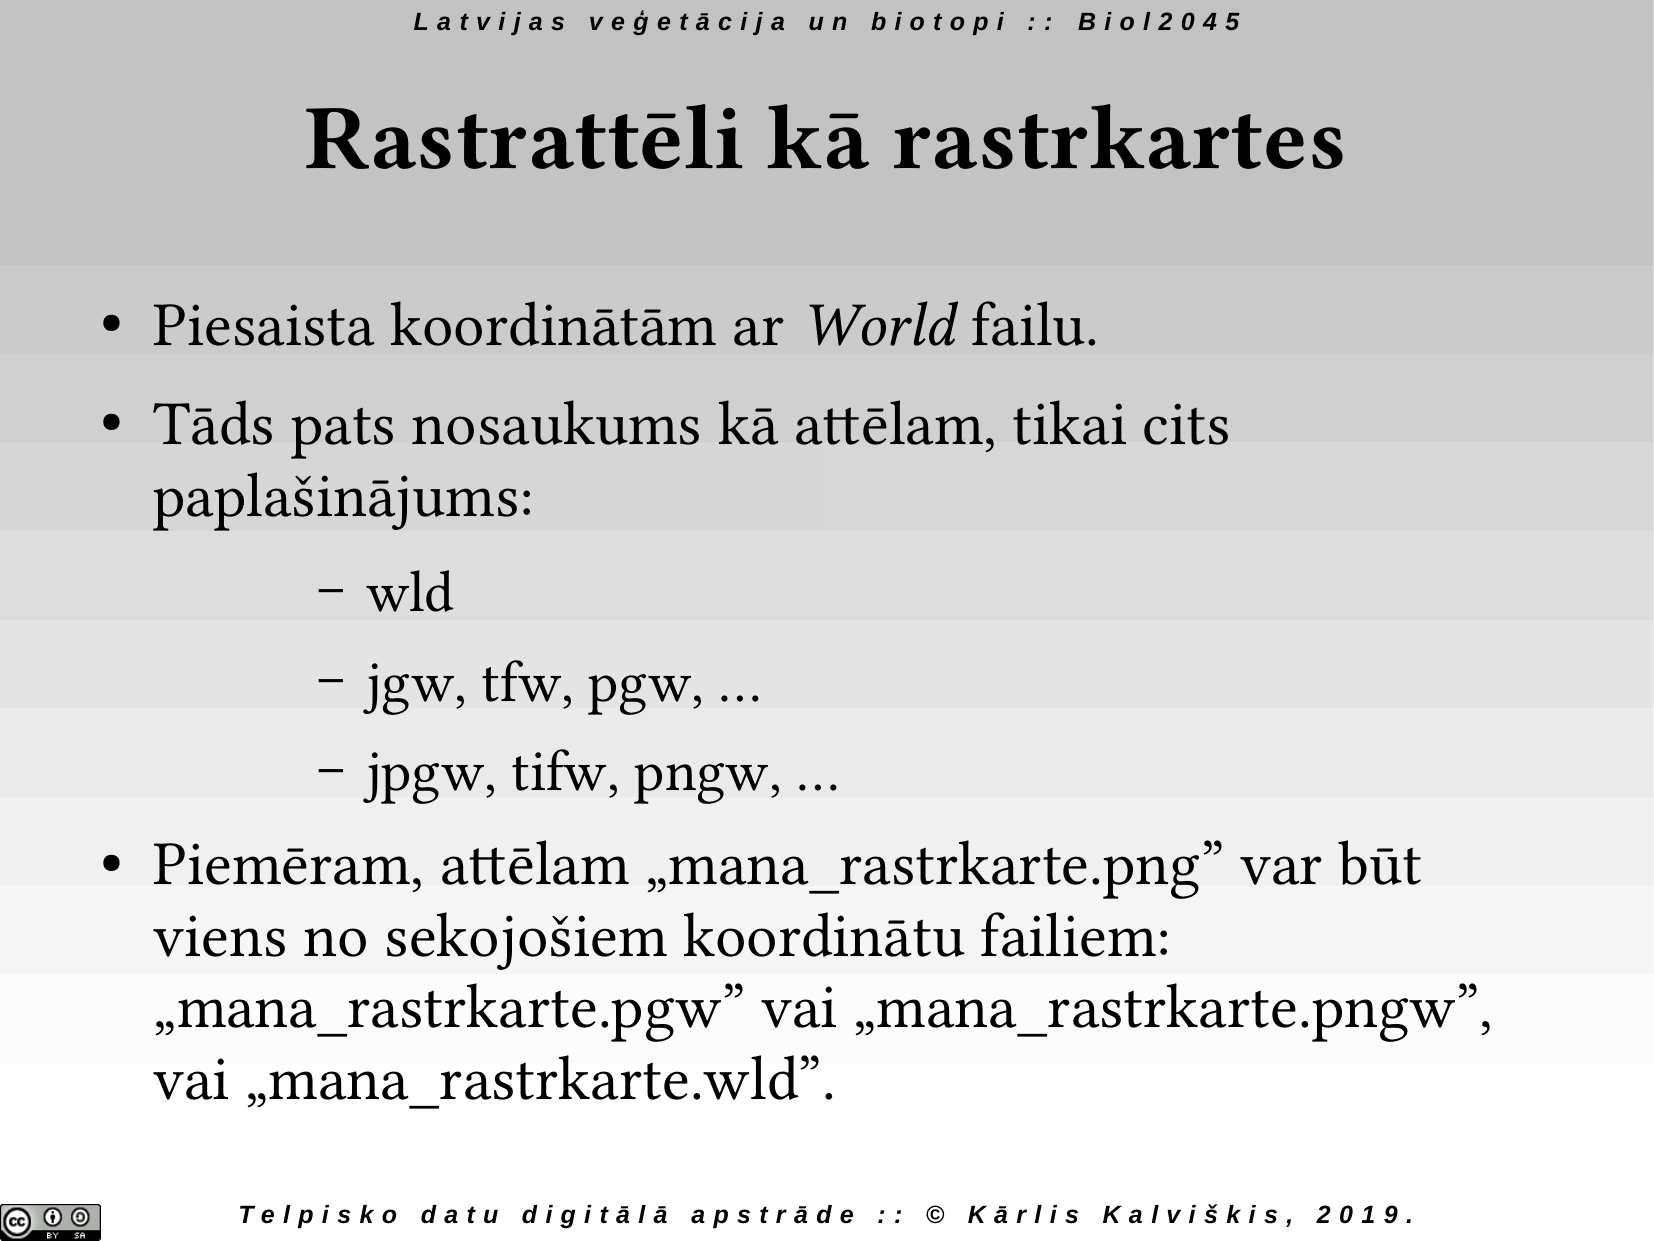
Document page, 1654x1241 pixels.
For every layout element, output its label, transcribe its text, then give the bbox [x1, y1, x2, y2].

list Piesaista koordinātām ar World failu. Tāds pats nosaukums kā attēlam, tikai cits paplašinājums: wld jgw, tfw, pgw, ... jpgw, tifw, pngw, ... Piemēram, attēlam „mana_rastrkarte.png” var būt viens no sekojošiem koordinātu failiem: „mana_rastrkarte.pgw” vai „mana_rastrkarte.pngw”, vai „mana_rastrkarte.wld”. [82, 289, 1571, 1112]
picture [0, 0, 1654, 1241]
title Rastrattēli kā rastrkartes [29, 43, 1625, 234]
